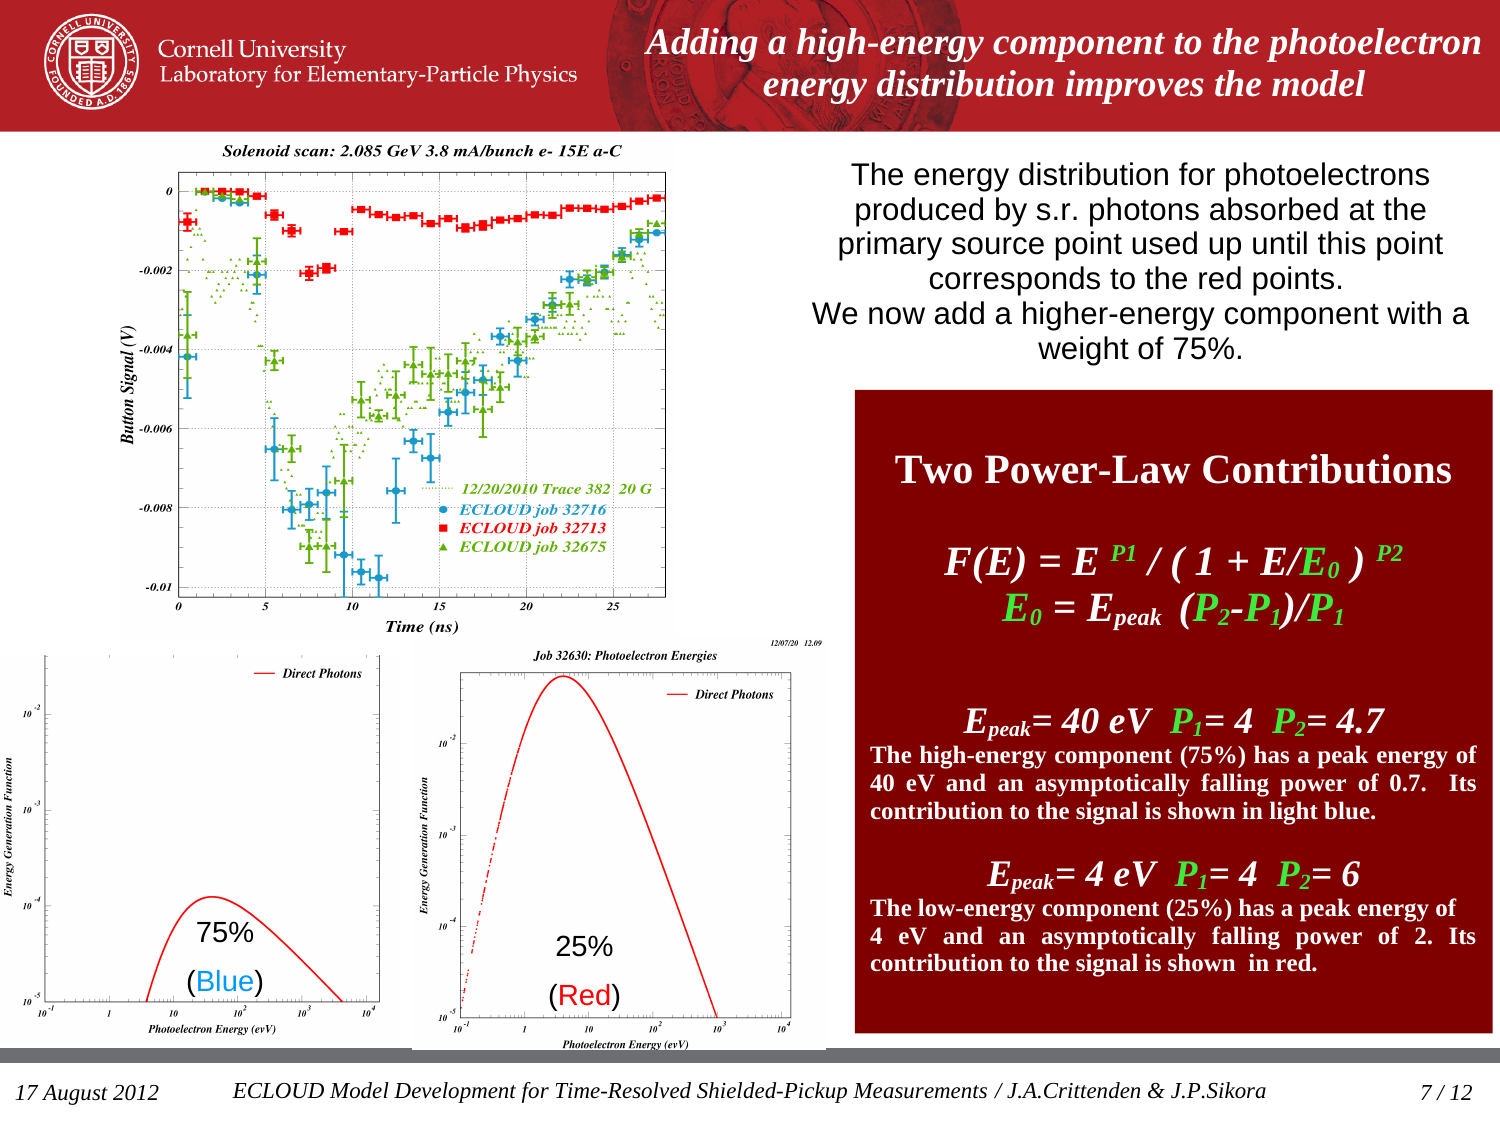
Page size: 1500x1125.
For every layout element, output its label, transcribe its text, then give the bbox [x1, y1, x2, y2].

text_box 25% (Red) [509, 918, 660, 1024]
text_box Two Power-Law Contributions F(E) = E P1 / ( 1 + E/E0 ) P2 E0 = Epeak (P2-P1)/P1 Epeak= 40 eV P1= 4 P2= 4.7 The high-energy component (75%) has a peak energy of 40 eV and an asymptotically falling power of 0.7. Its contribution to the signal is shown in light blue. Epeak= 4 eV P1= 4 P2= 6 The low-energy component (25%) has a peak energy of 4 eV and an asymptotically falling power of 2. Its contribution to the signal is shown in red. [854, 389, 1493, 1034]
picture [0, 655, 400, 1045]
picture [0, 0, 1500, 132]
picture [118, 136, 826, 1051]
text_box 75% (Blue) [150, 904, 301, 1010]
text_box The energy distribution for photoelectrons produced by s.r. photons absorbed at the primary source point used up until this point corresponds to the red points. We now add a higher-energy component with a weight of 75%. [787, 149, 1496, 374]
title Adding a high-energy component to the photoelectron energy distribution improves the model [637, 6, 1492, 120]
